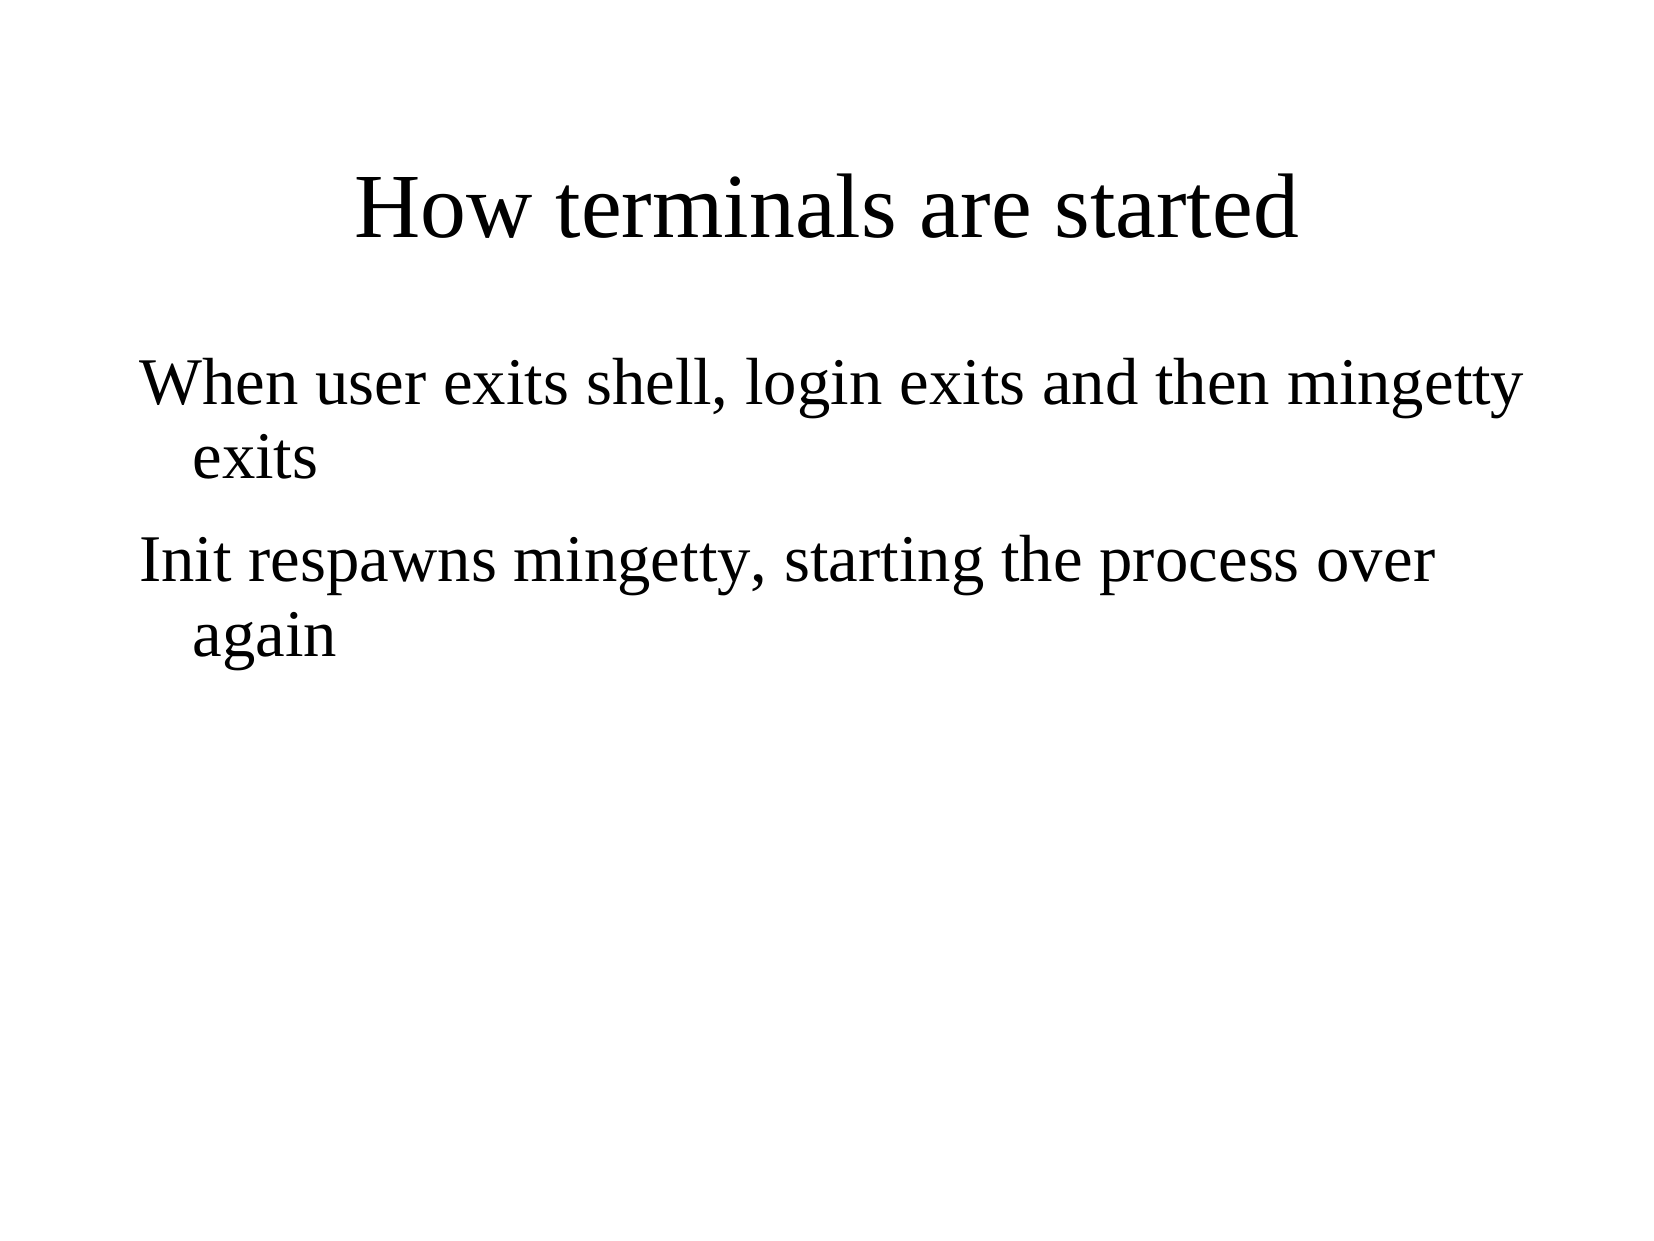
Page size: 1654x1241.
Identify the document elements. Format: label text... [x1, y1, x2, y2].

list When user exits shell, login exits and then mingetty exits Init respawns mingetty, starting the process over again [121, 344, 1534, 1127]
title How terminals are started [121, 102, 1534, 311]
